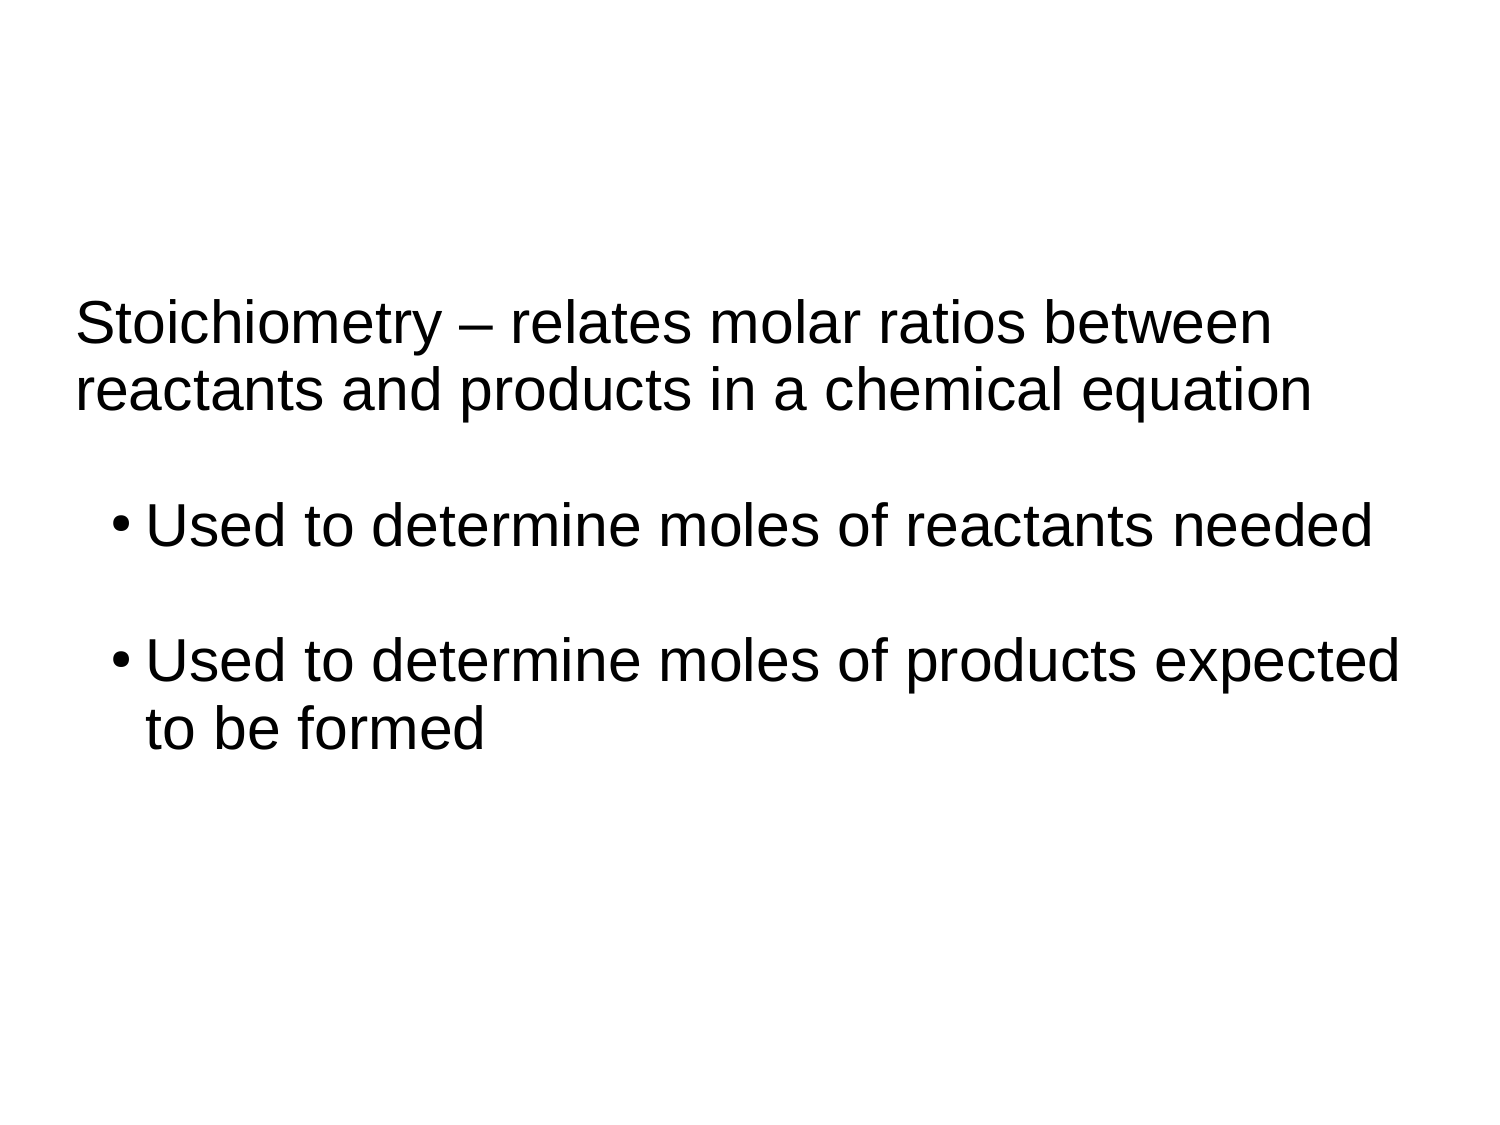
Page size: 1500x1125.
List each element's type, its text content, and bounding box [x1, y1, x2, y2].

subtitle Stoichiometry – relates molar ratios between reactants and products in a chemical equation Used to determine moles of reactants needed Used to determine moles of products expected to be formed [75, 44, 1425, 1006]
